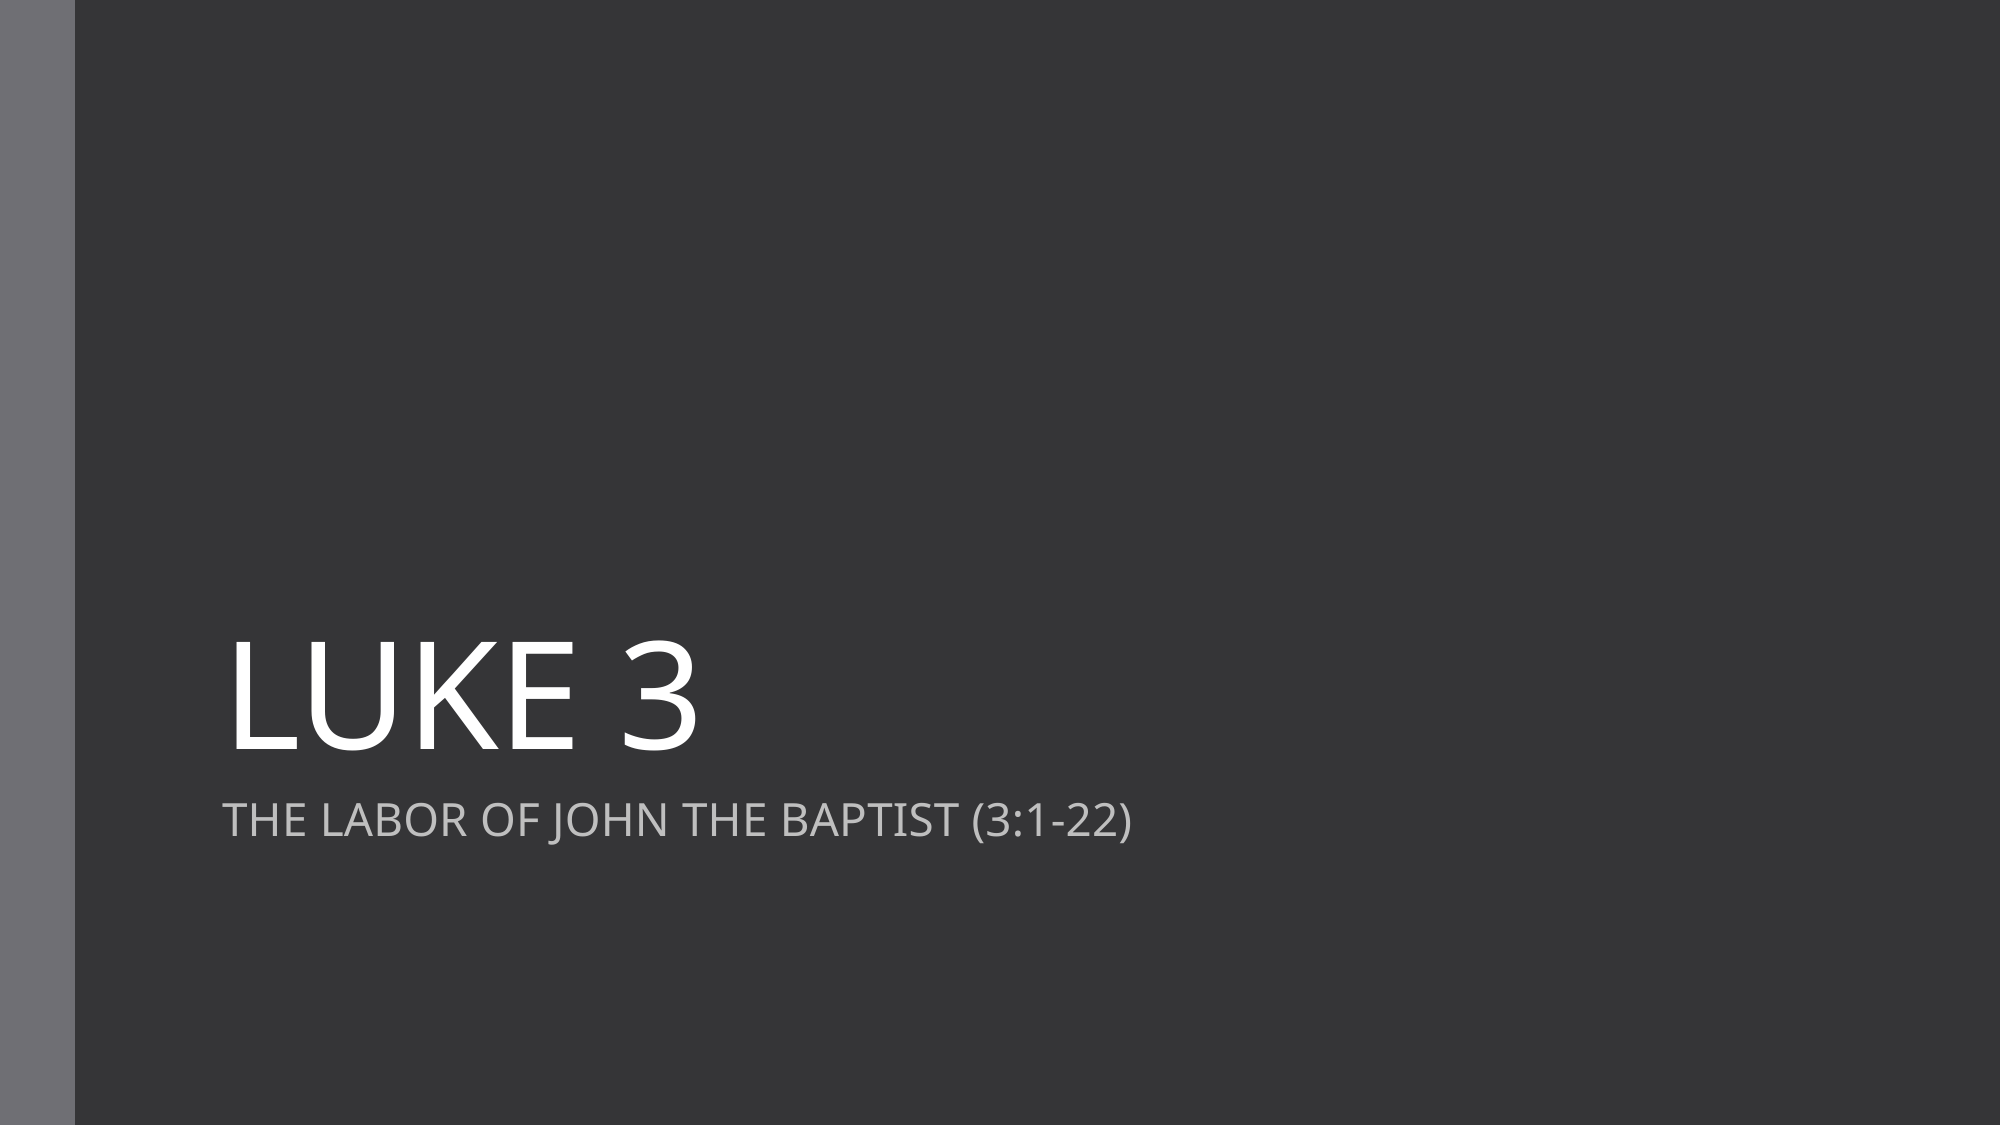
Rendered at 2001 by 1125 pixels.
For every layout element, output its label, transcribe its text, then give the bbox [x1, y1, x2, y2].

subtitle THE LABOR OF JOHN THE BAPTIST (3:1-22) [206, 787, 1752, 1066]
title LUKE 3 [206, 124, 1752, 787]
